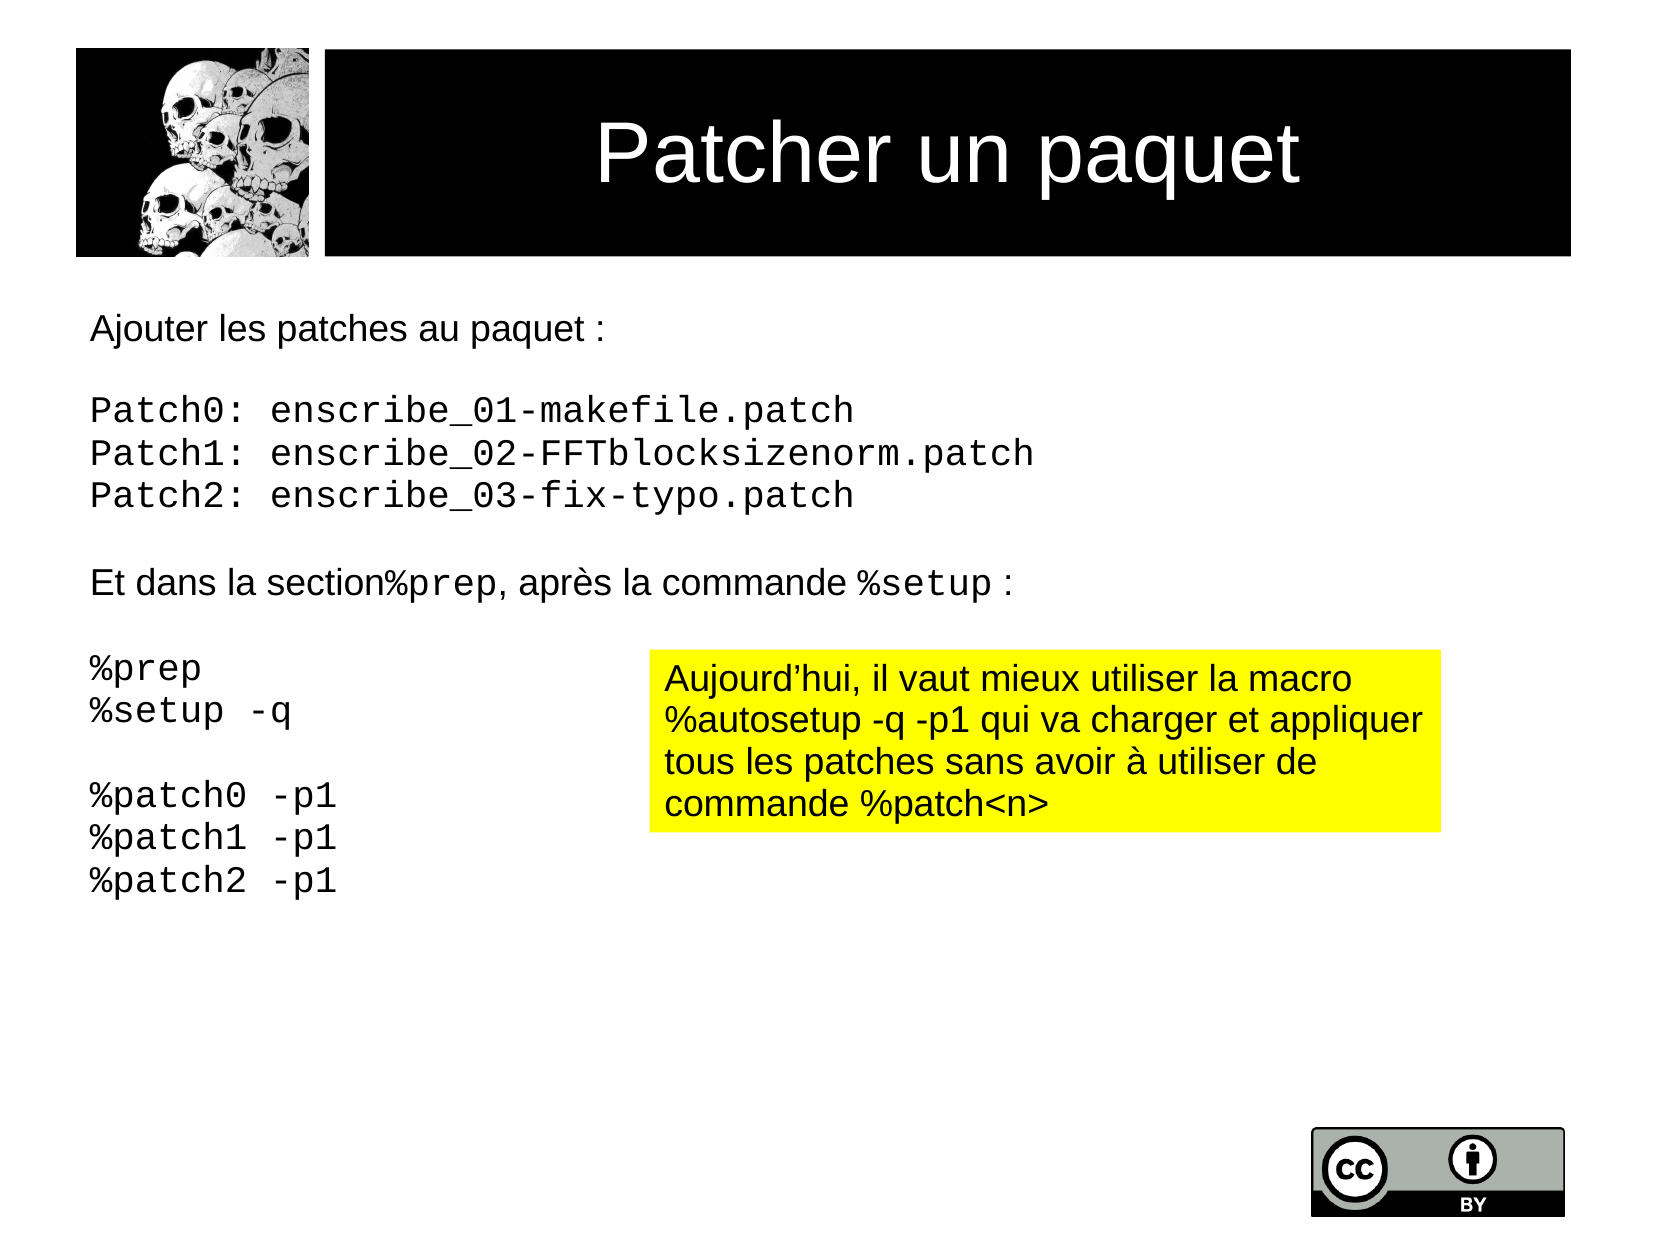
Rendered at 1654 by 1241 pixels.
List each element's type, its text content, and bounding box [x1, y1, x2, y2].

picture [76, 48, 309, 257]
picture [1311, 1127, 1565, 1217]
title Patcher un paquet [324, 49, 1571, 257]
text_box Ajouter les patches au paquet : Patch0: enscribe_01-makefile.patch Patch1: enscribe_02-FFTblocksizenorm.patch Patch2: enscribe_03-fix-typo.patch Et dans la section%prep, après la commande %setup : %prep %setup -q %patch0 -p1 %patch1 -p1 %patch2 -p1 [75, 300, 1576, 994]
text_box Aujourd’hui, il vaut mieux utiliser la macro%autosetup -q -p1 qui va charger et appliquer tous les patches sans avoir à utiliser de commande %patch<n> [649, 649, 1441, 833]
